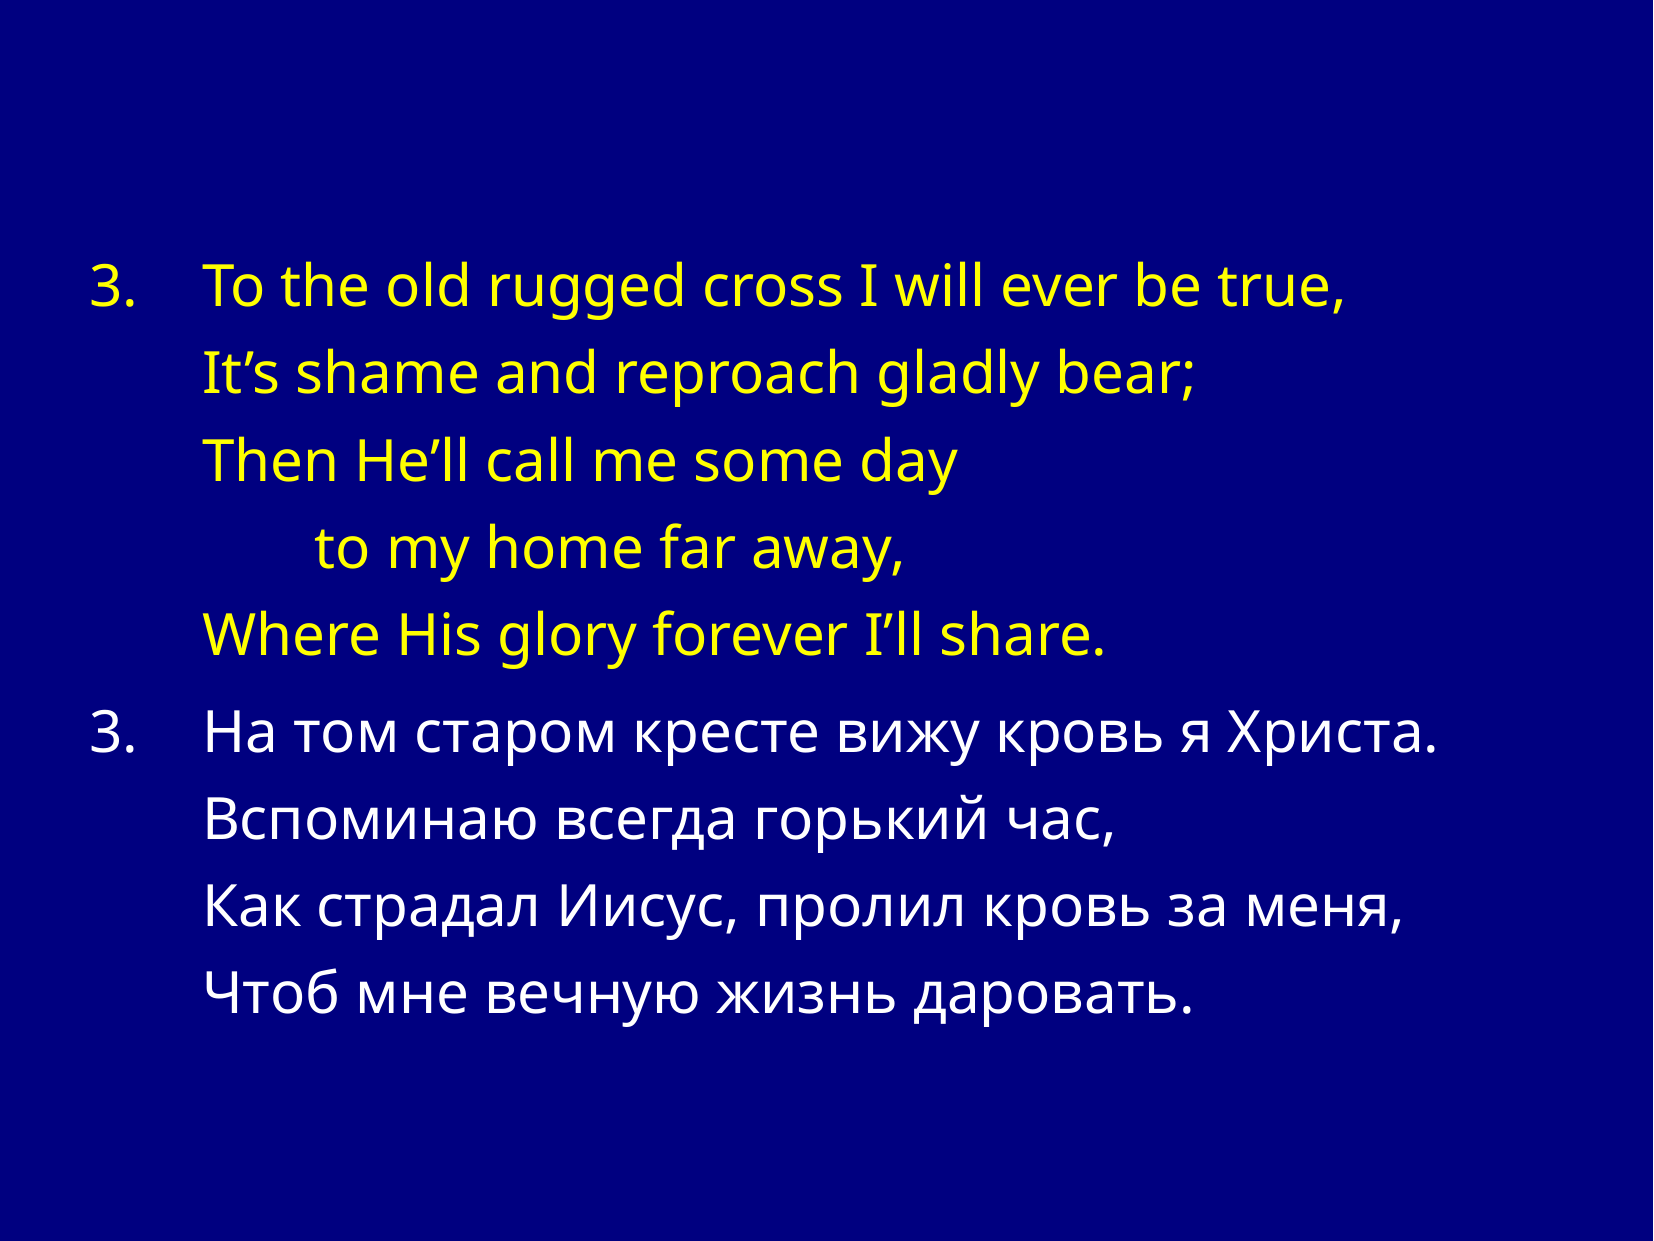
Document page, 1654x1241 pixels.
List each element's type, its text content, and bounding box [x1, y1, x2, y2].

text_box 3. To the old rugged cross I will ever be true, It’s shame and reproach gladly bear; Then He’ll call me some day to my home far away, Where His glory forever I’ll share. [75, 150, 1576, 675]
text_box 3. На том старом кресте вижу кровь я Христа. Вспоминаю всегда горький час, Как страдал Иисус, пролил кровь за меня, Чтоб мне вечную жизнь даровать. [75, 675, 1576, 1163]
